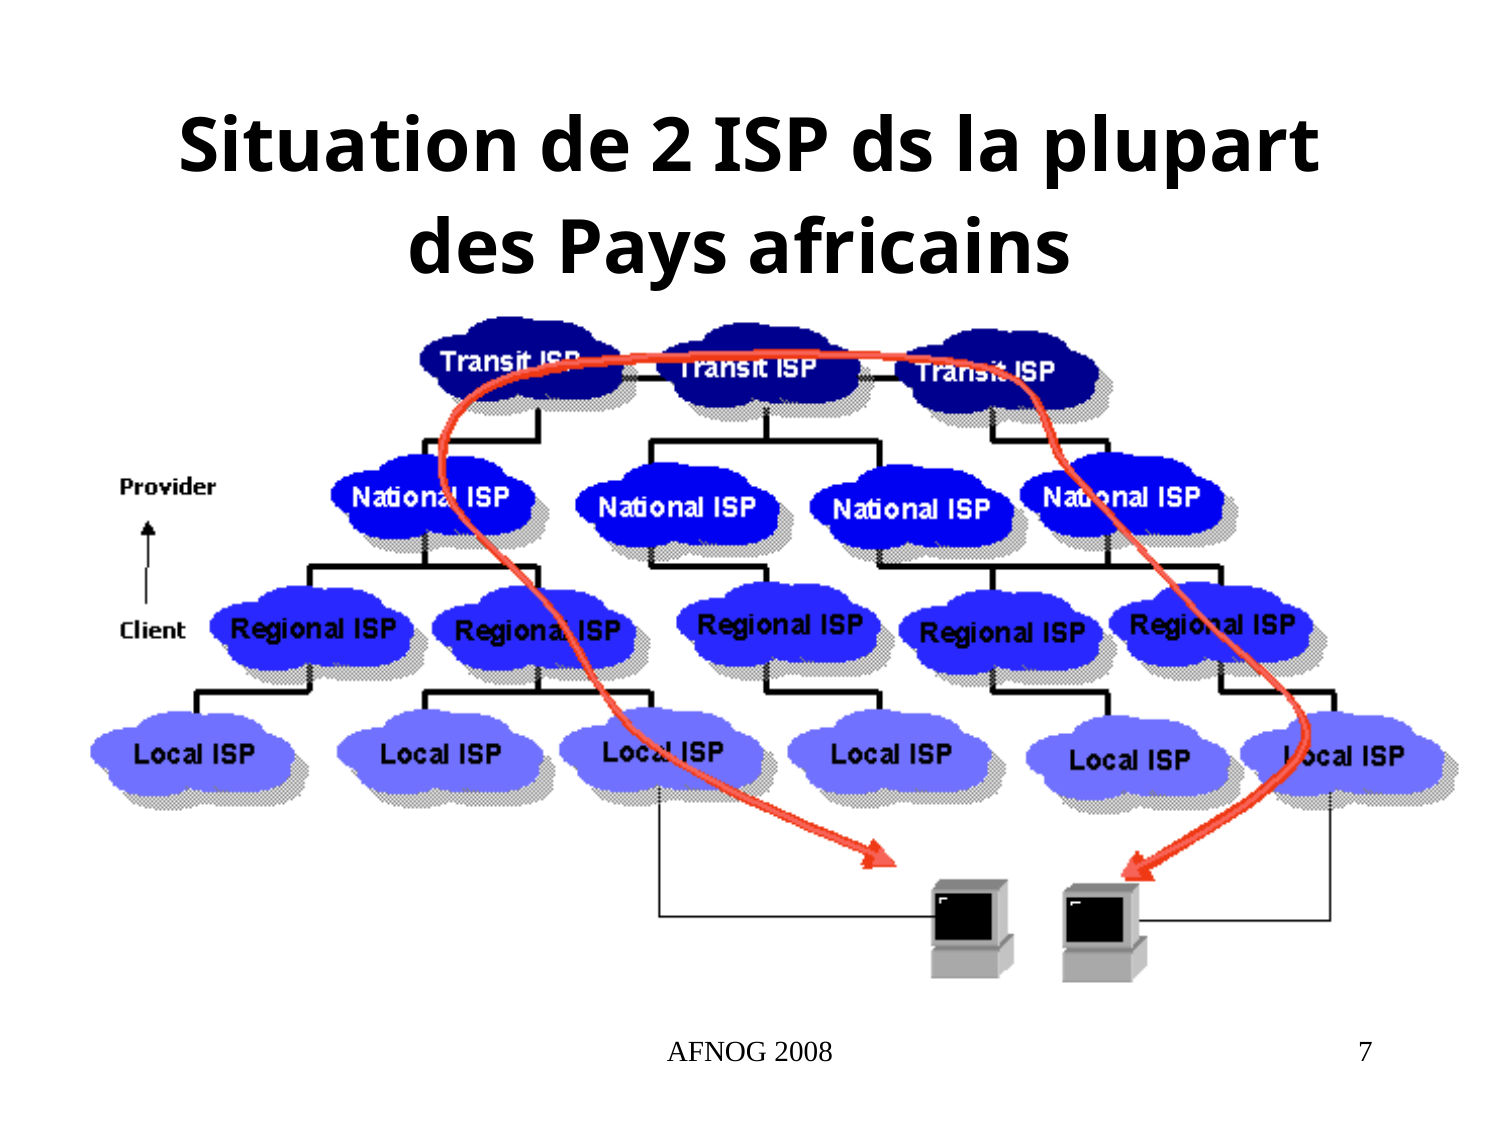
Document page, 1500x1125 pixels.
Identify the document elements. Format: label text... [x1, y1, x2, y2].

title Situation de 2 ISP ds la plupart des Pays africains [112, 96, 1388, 292]
text_box AFNOG 2008 [512, 1025, 988, 1101]
text_box <number> [1074, 1025, 1388, 1101]
text_box [87, 314, 1463, 987]
